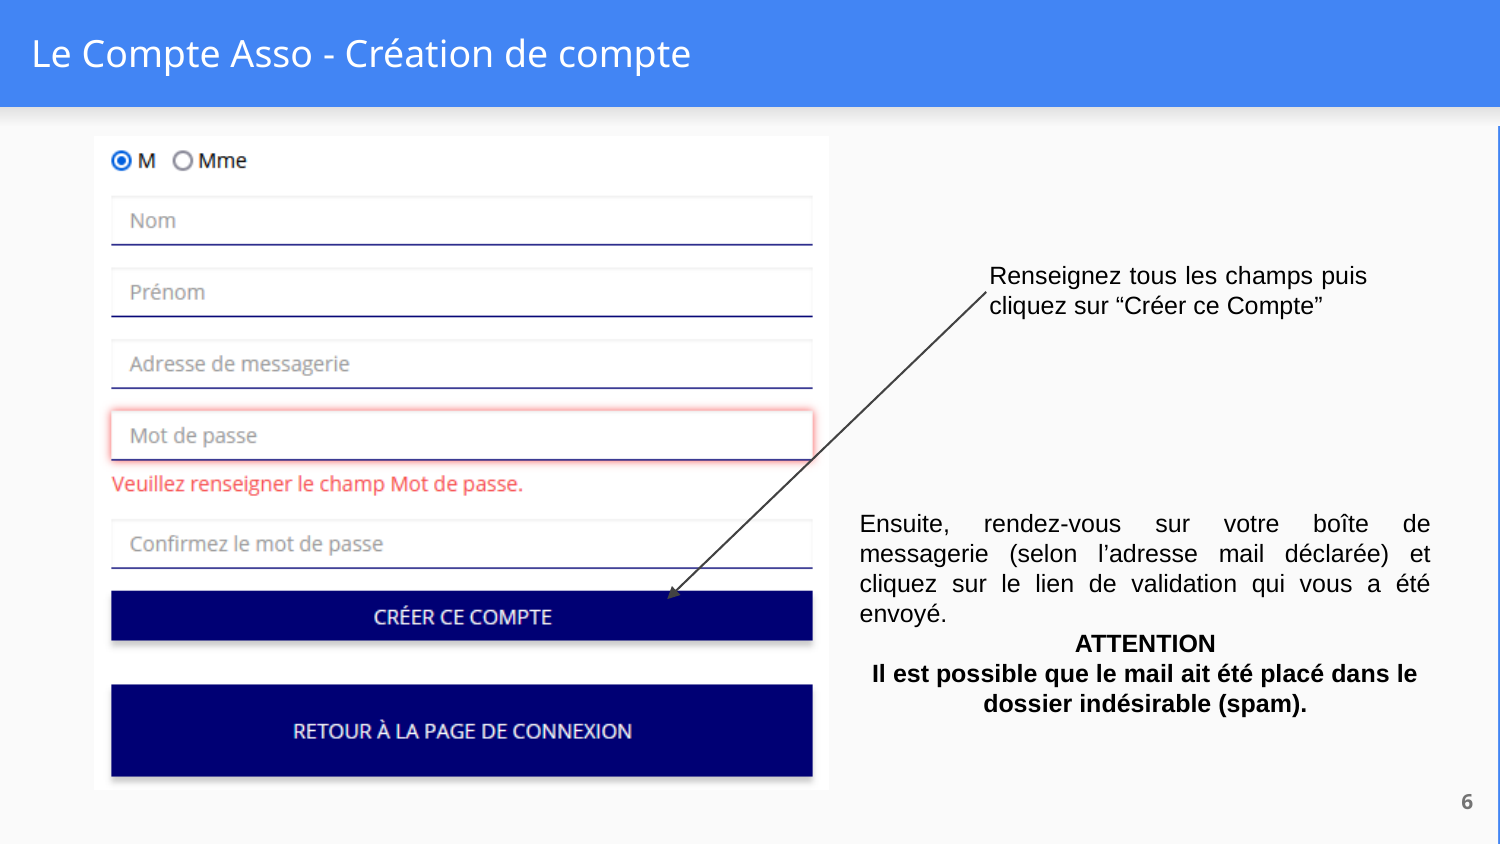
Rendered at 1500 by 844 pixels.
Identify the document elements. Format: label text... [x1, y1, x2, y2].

slide_number <numéro> [1398, 770, 1489, 835]
list [0, 115, 967, 762]
picture [94, 762, 829, 790]
text_box Renseignez tous les champs puis cliquez sur “Créer ce Compte” [974, 244, 1384, 344]
text_box Ensuite, rendez-vous sur votre boîte de messagerie (selon l’adresse mail déclarée) et cliquez sur le lien de validation qui vous a été envoyé. ATTENTION Il est possible que le mail ait été placé dans le dossier indésirable (spam). [844, 492, 1447, 719]
title Le Compte Asso - Création de compte [16, 2, 1464, 102]
